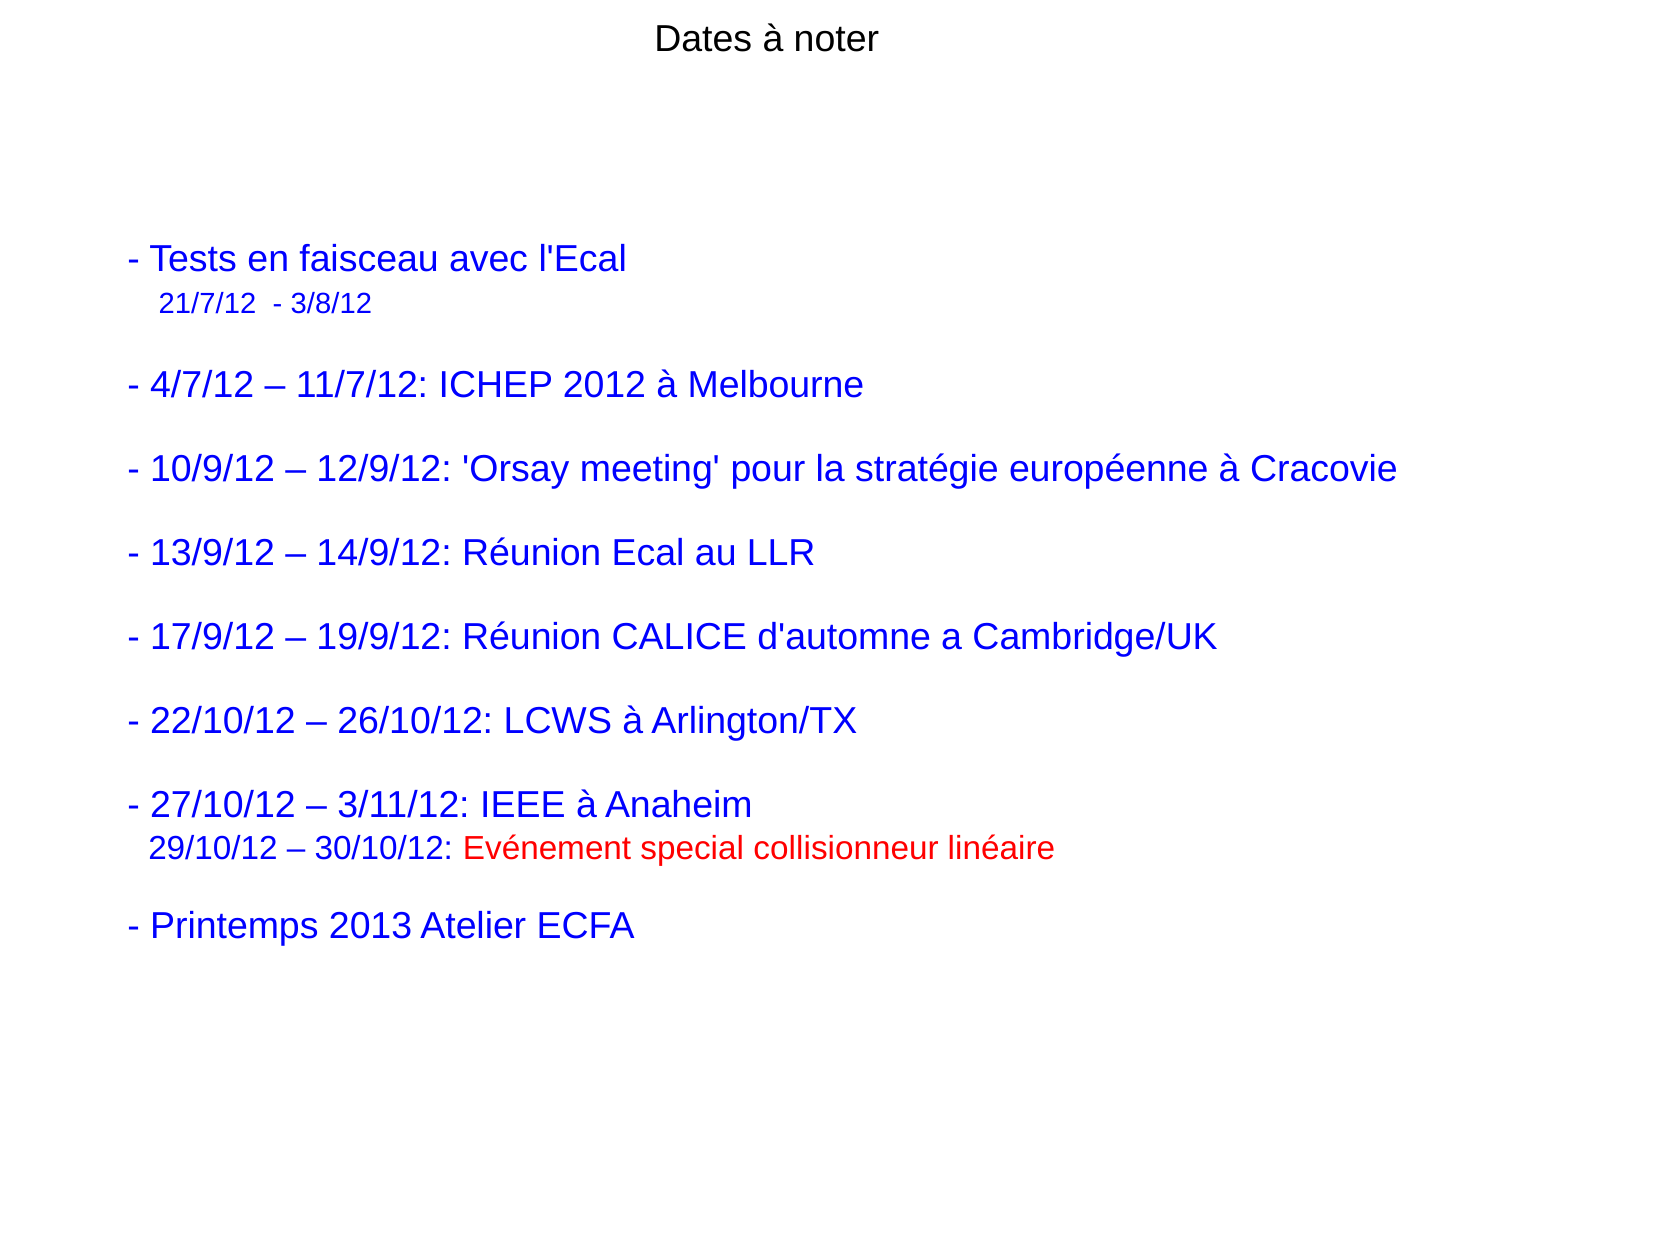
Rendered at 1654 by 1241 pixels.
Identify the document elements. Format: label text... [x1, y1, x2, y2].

text_box Dates à noter [639, 9, 895, 67]
text_box - Tests en faisceau avec l'Ecal 21/7/12 - 3/8/12 - 4/7/12 – 11/7/12: ICHEP 2012 à Melbourne - 10/9/12 – 12/9/12: 'Orsay meeting' pour la stratégie européenne à Cracovie - 13/9/12 – 14/9/12: Réunion Ecal au LLR - 17/9/12 – 19/9/12: Réunion CALICE d'automne a Cambridge/UK - 22/10/12 – 26/10/12: LCWS à Arlington/TX - 27/10/12 – 3/11/12: IEEE à Anaheim 29/10/12 – 30/10/12: Evénement special collisionneur linéaire - Printemps 2013 Atelier ECFA [112, 188, 1416, 955]
